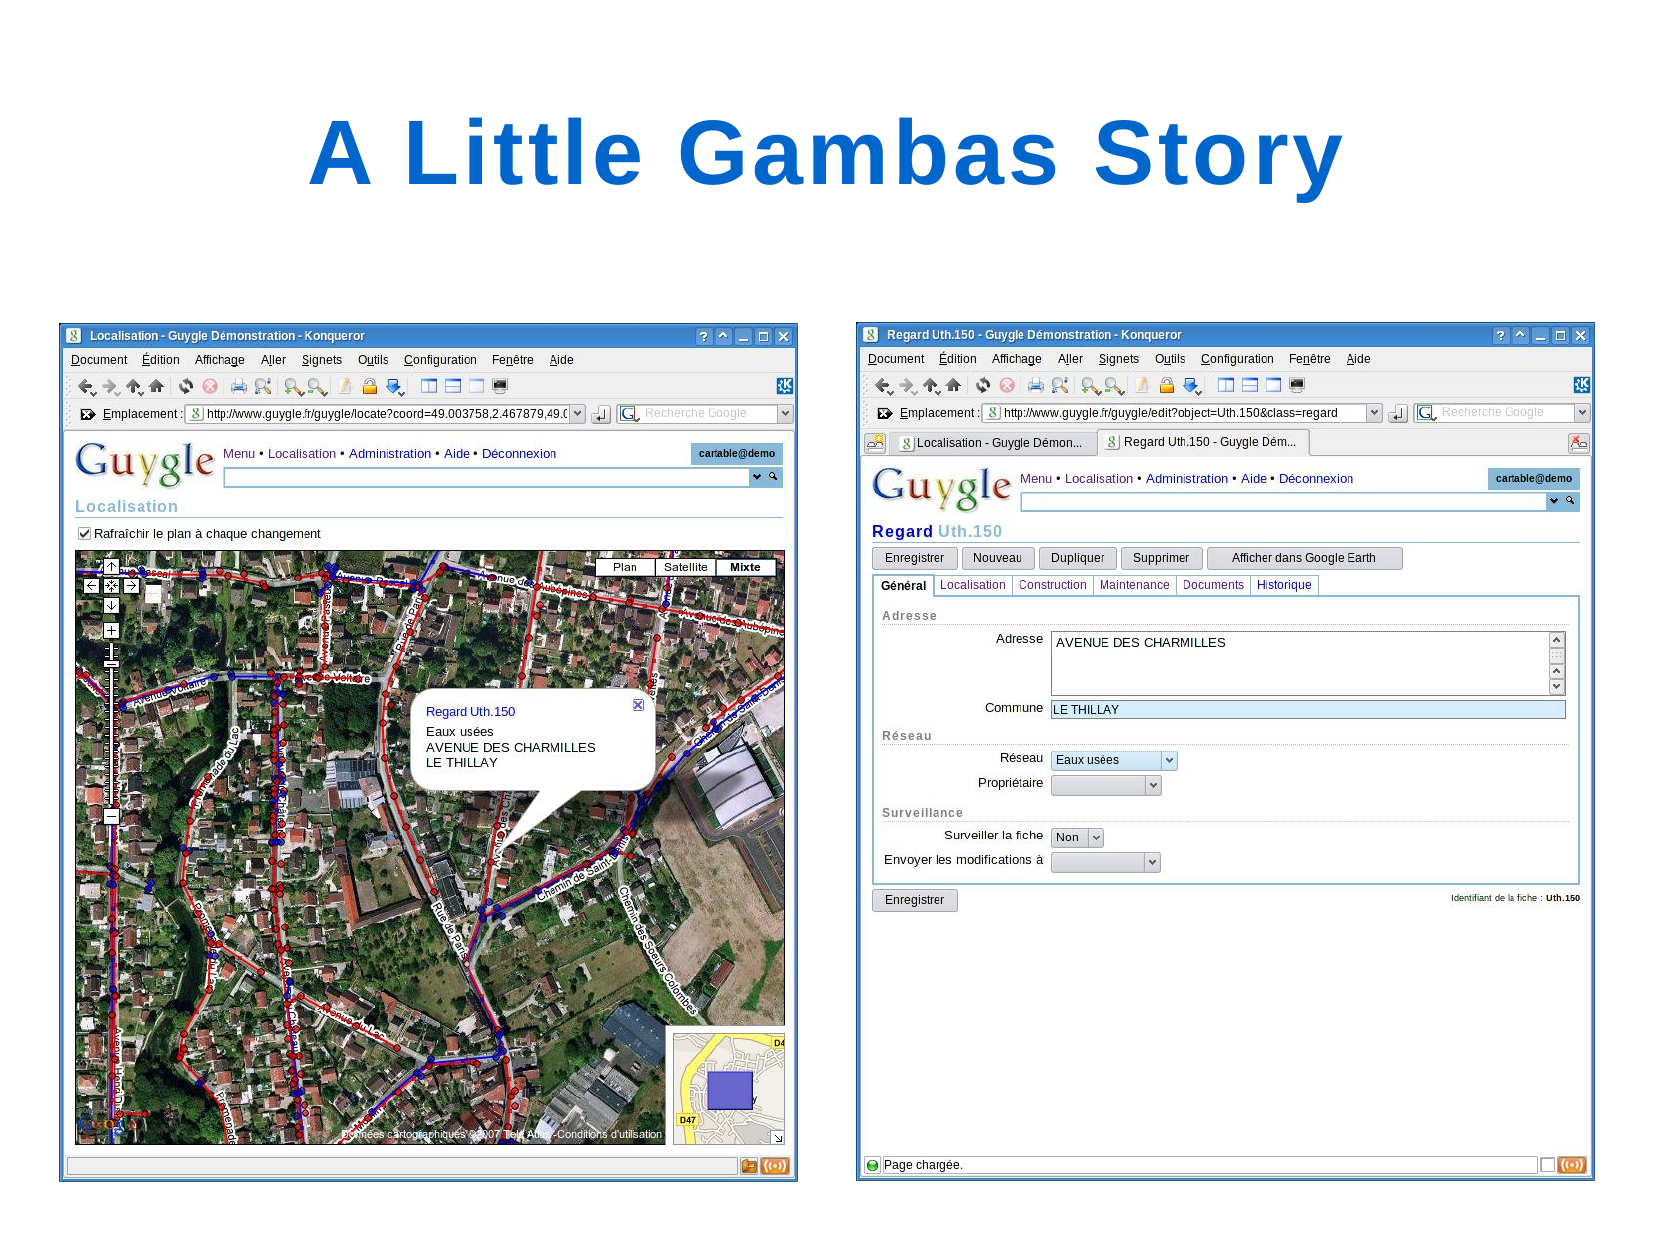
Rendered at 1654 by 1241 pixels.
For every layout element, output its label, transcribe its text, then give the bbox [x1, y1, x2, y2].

title A Little Gambas Story [82, 49, 1571, 257]
picture [59, 323, 798, 1182]
picture [856, 322, 1595, 1181]
